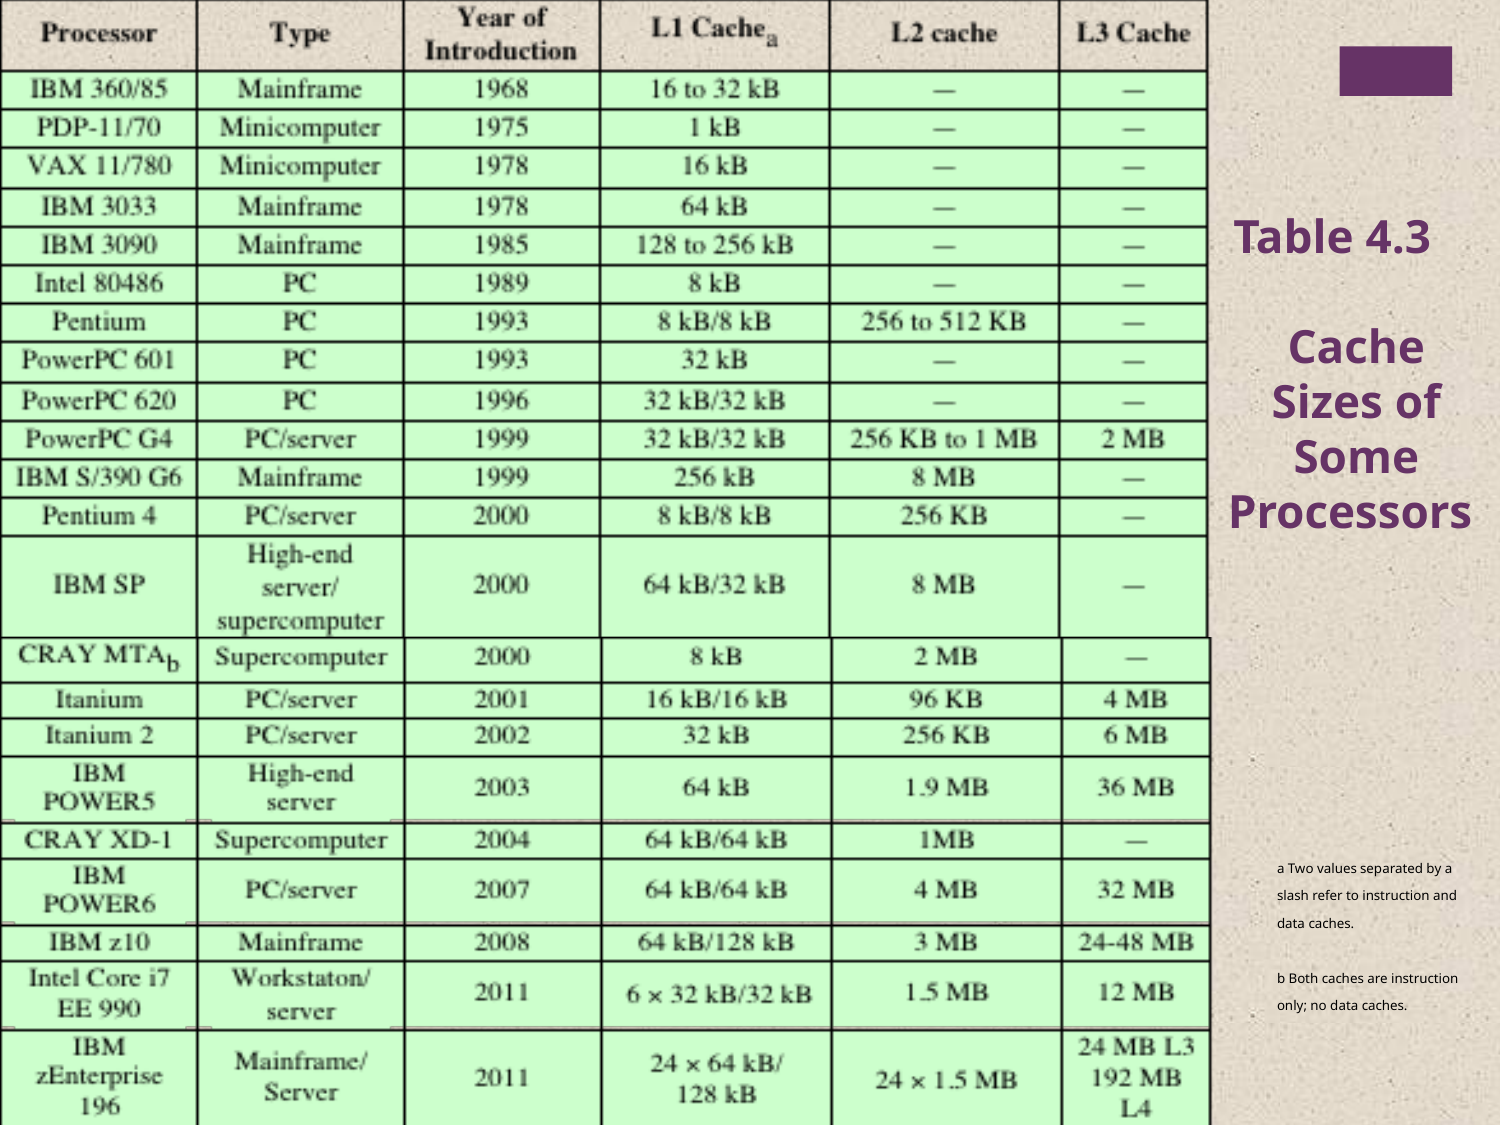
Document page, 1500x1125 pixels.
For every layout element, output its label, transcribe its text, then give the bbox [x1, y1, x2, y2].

title Table 4.3 Cache Sizes of Some Processors [1222, 200, 1500, 613]
text_box a Two values separated by a slash refer to instruction and data caches. b Both caches are instruction only; no data caches. [1262, 849, 1500, 1030]
picture [0, 0, 1500, 1125]
